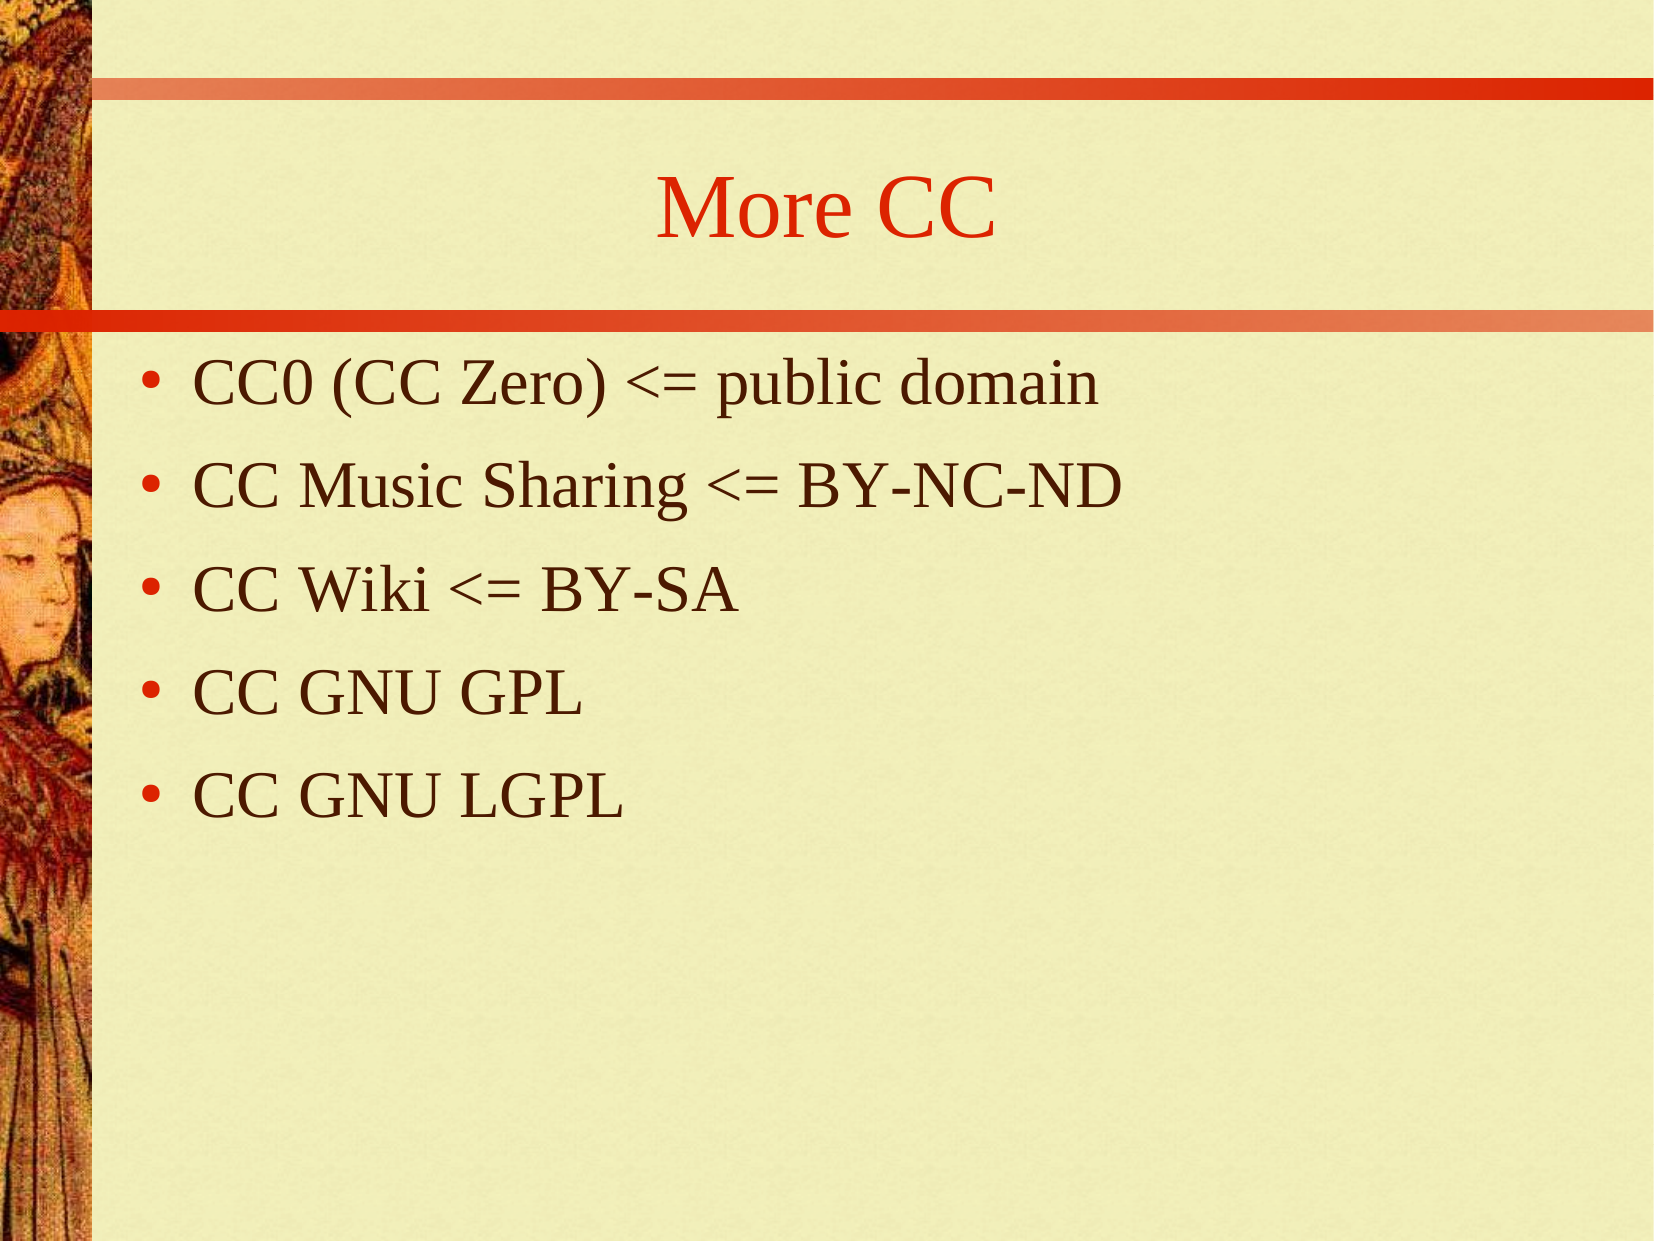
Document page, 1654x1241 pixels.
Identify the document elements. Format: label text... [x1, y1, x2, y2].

list CC0 (CC Zero) <= public domain CC Music Sharing <= BY-NC-ND CC Wiki <= BY-SA CC GNU GPL CC GNU LGPL [121, 344, 1534, 1127]
picture [0, 332, 1654, 1241]
title More CC [121, 102, 1534, 311]
picture [0, 0, 1654, 310]
